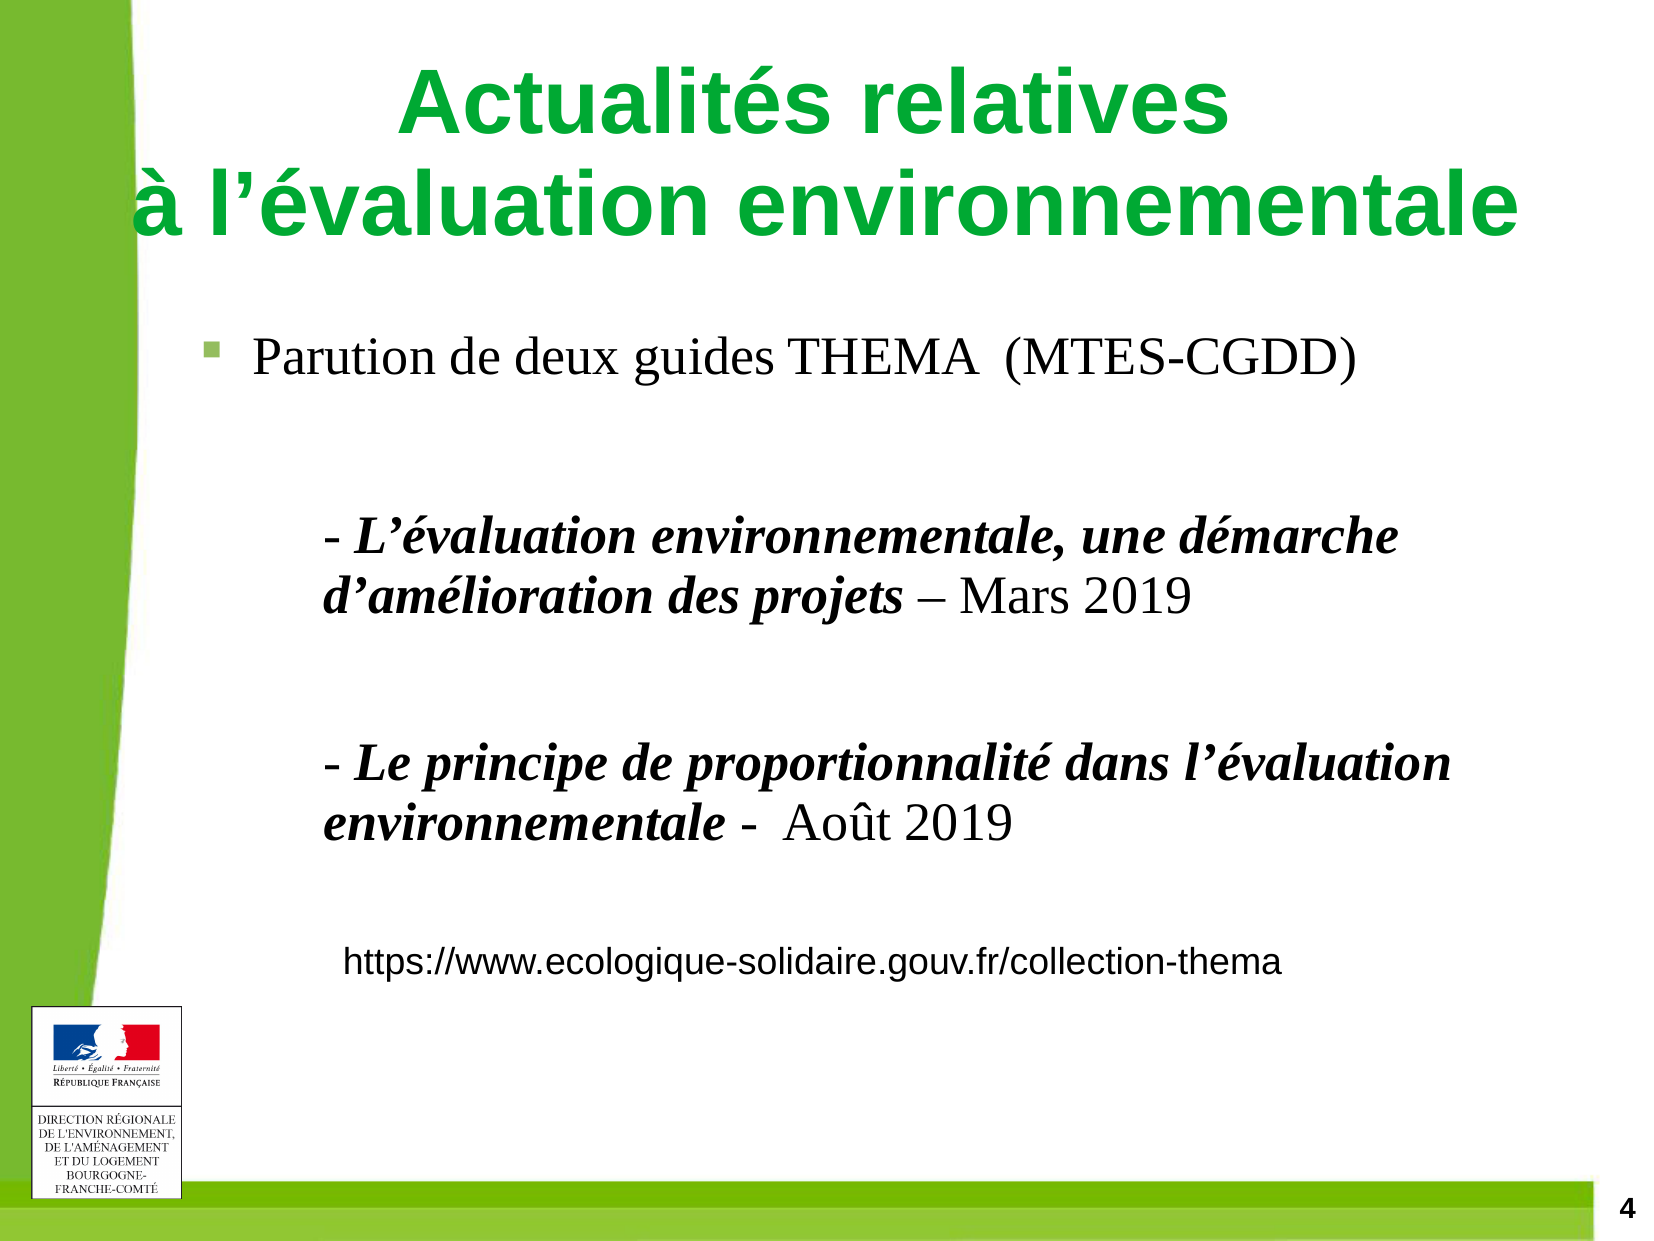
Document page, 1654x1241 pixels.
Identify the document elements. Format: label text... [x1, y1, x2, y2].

list Parution de deux guides THEMA (MTES-CGDD) - L’évaluation environnementale, une démarche d’amélioration des projets – Mars 2019 - Le principe de proportionnalité dans l’évaluation environnementale - Août 2019 [181, 326, 1511, 1046]
title Actualités relatives à l’évaluation environnementale [82, 49, 1571, 257]
text_box https://www.ecologique-solidaire.gouv.fr/collection-thema [328, 933, 1297, 991]
picture [0, 0, 1653, 1241]
